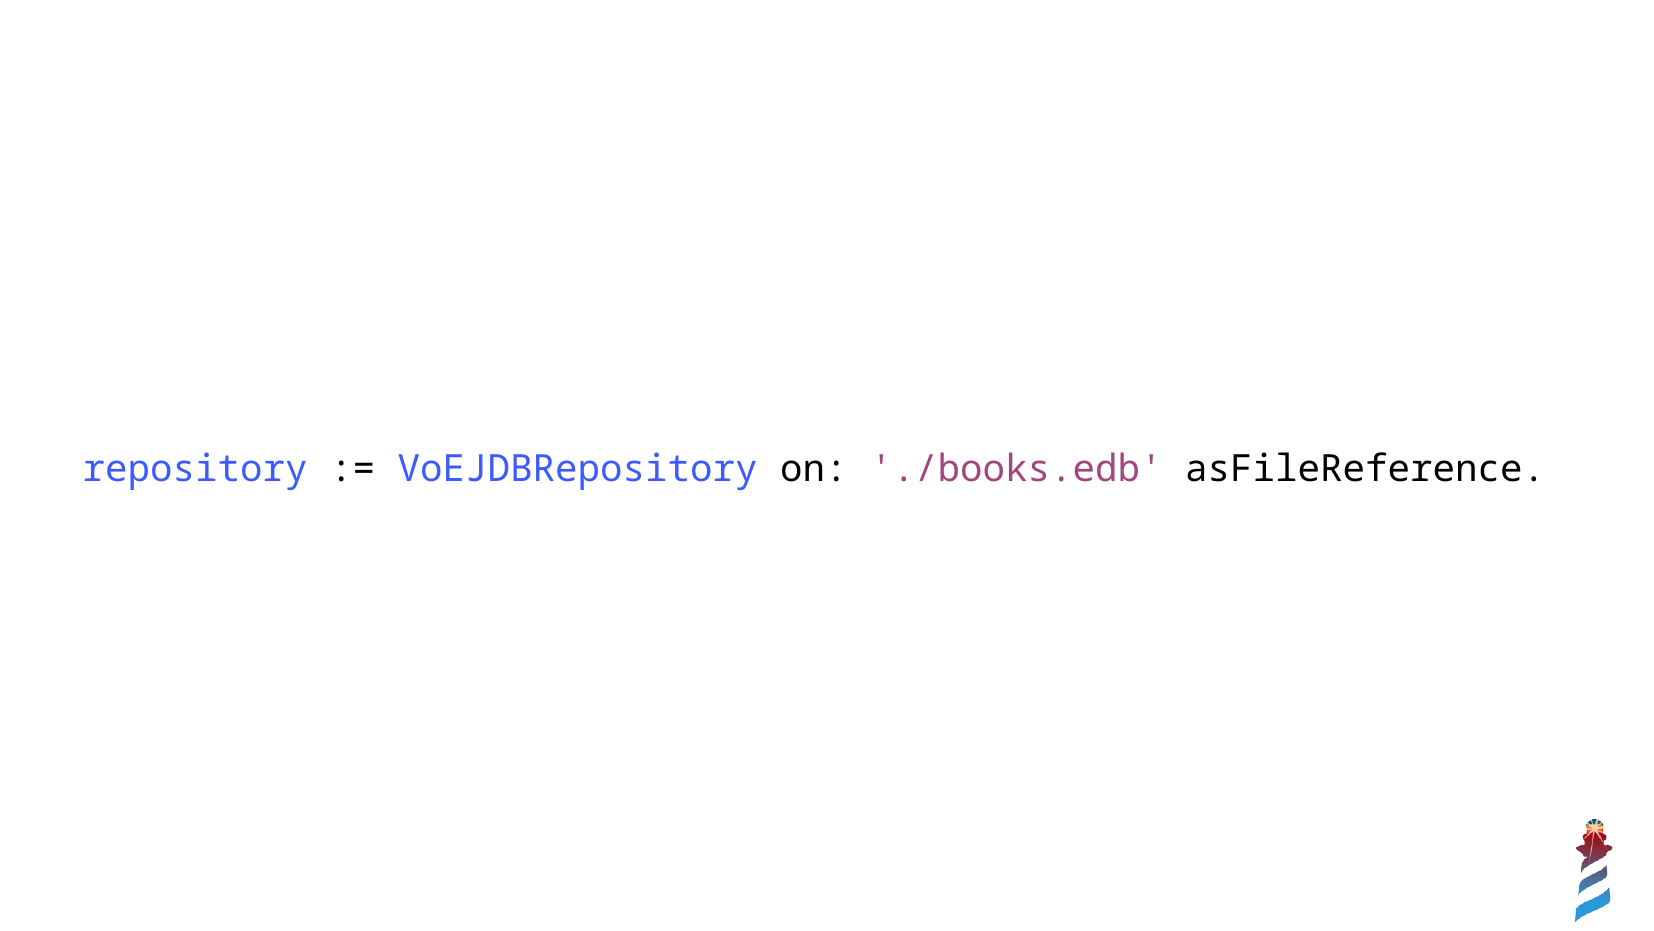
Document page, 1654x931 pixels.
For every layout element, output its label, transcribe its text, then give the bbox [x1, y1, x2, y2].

picture [1535, 810, 1650, 925]
text_box repository := VoEJDBRepository on: './books.edb' asFileReference. [82, 177, 1571, 757]
